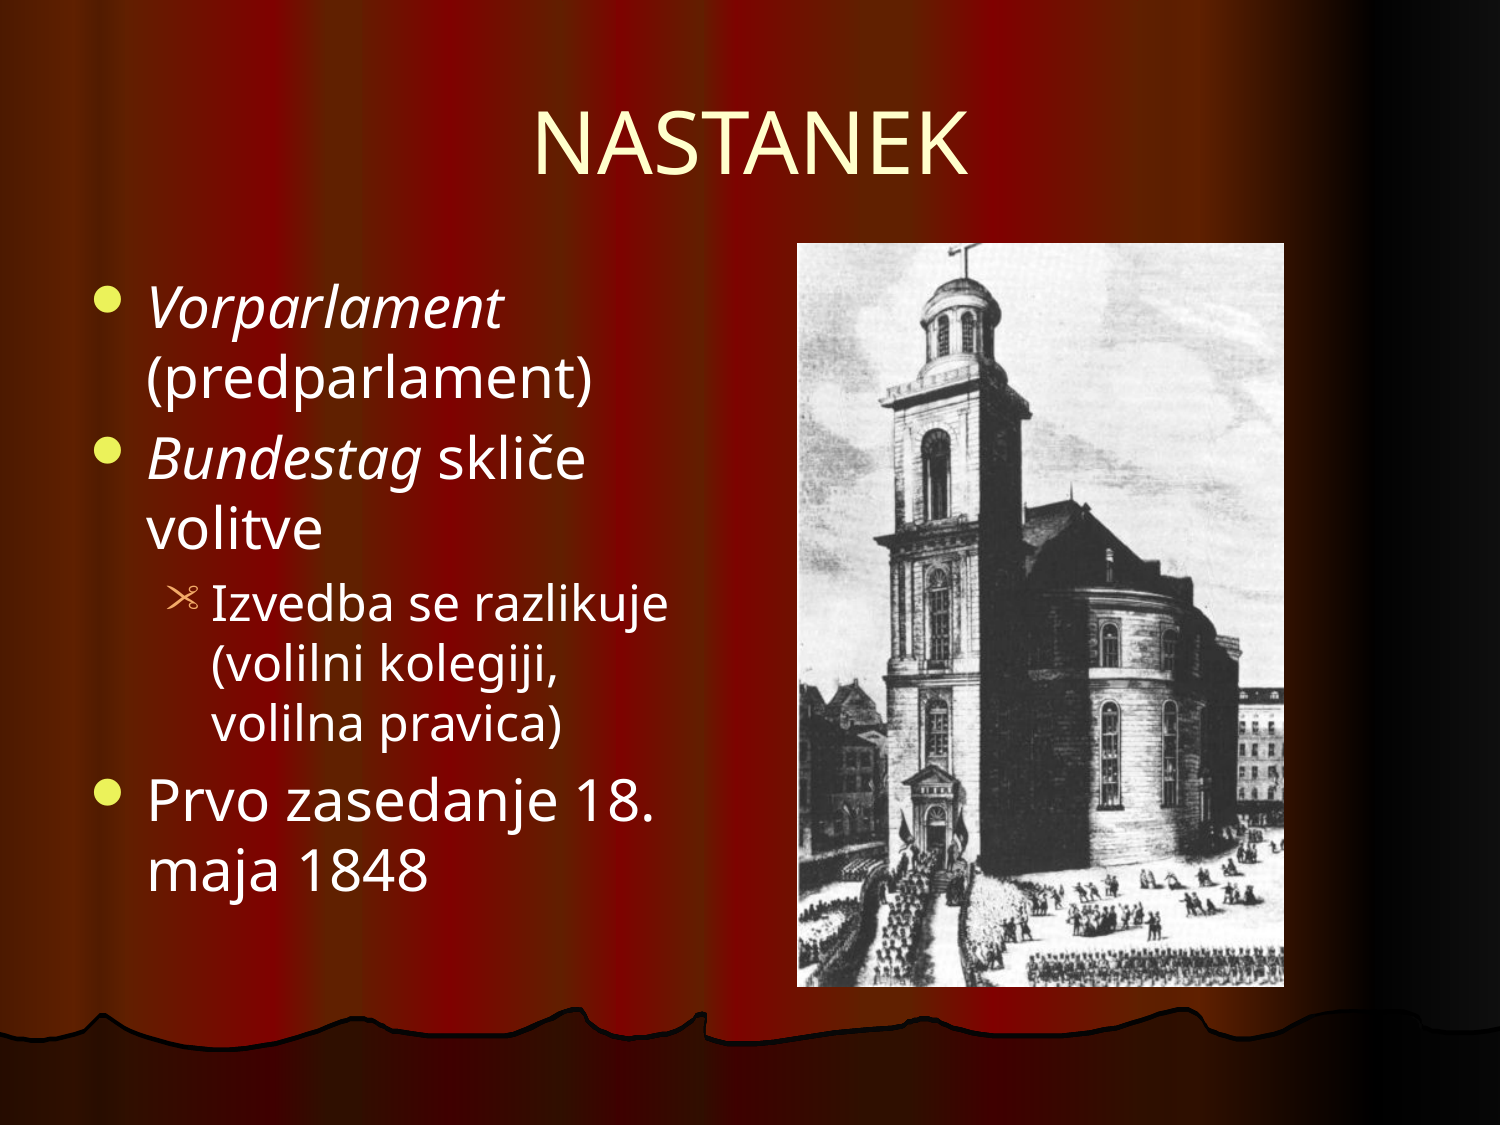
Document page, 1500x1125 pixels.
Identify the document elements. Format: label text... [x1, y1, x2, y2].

picture [797, 243, 1284, 987]
title NASTANEK [75, 45, 1425, 233]
list Vorparlament (predparlament) Bundestag skliče volitve Izvedba se razlikuje (volilni kolegiji, volilna pravica) Prvo zasedanje 18. maja 1848 [75, 262, 738, 1006]
